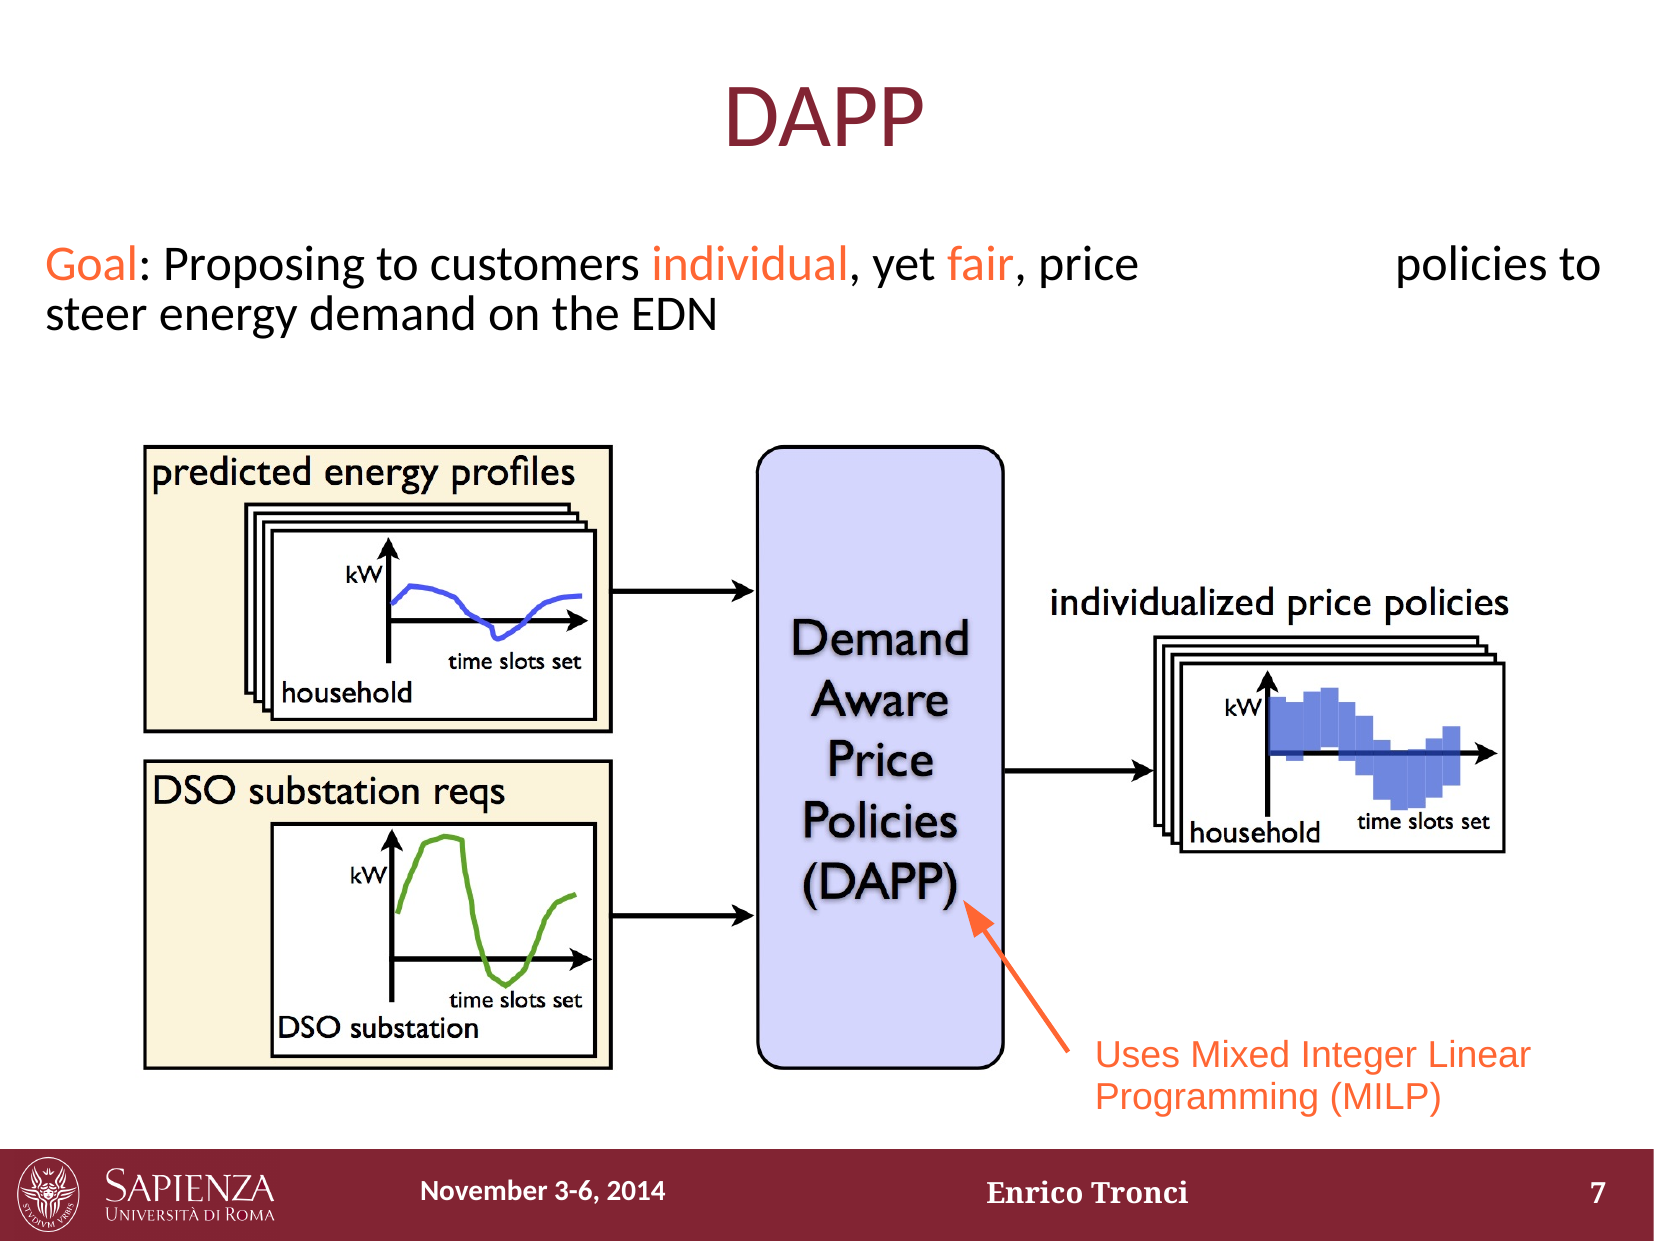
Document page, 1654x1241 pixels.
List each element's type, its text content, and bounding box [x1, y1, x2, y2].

text_box Uses Mixed Integer Linear Programming (MILP) [1080, 1026, 1654, 1126]
picture [14, 1149, 280, 1241]
picture [135, 434, 1514, 1081]
list Goal: Proposing to customers individual, yet fair, price policies to steer energy demand on the EDN [45, 243, 1606, 1129]
title DAPP [45, 19, 1606, 227]
